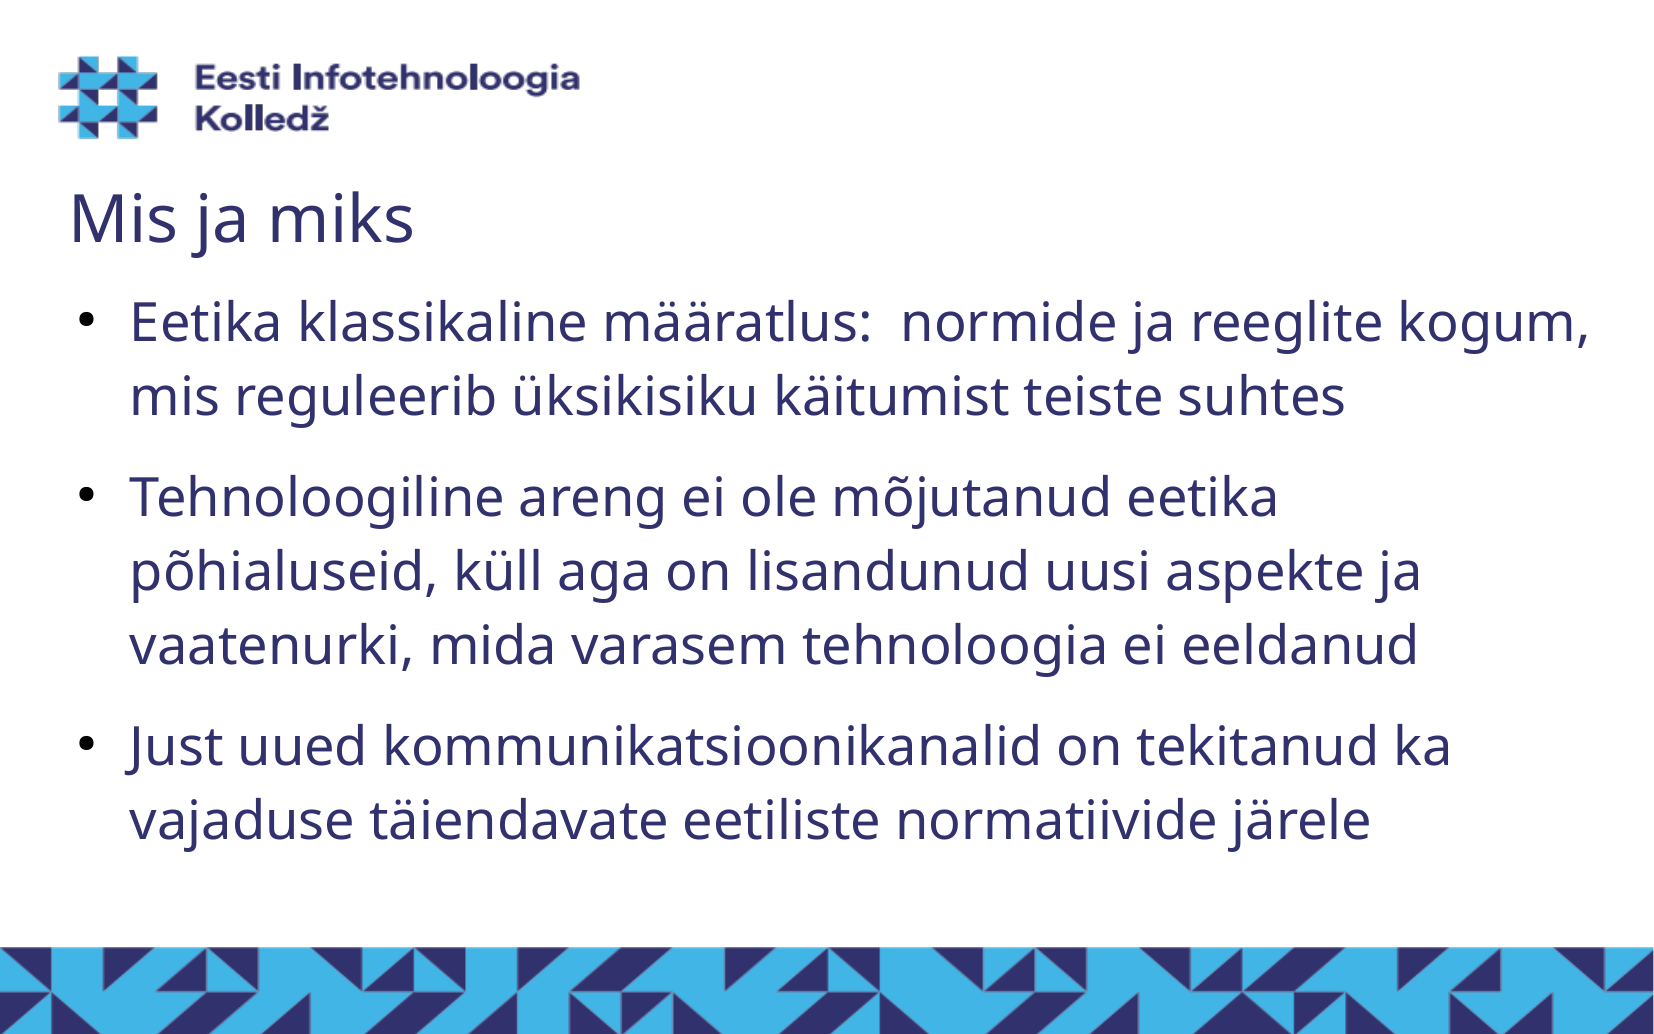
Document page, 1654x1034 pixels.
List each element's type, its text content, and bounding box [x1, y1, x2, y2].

title Mis ja miks [68, 147, 1536, 283]
list Eetika klassikaline määratlus: normide ja reeglite kogum, mis reguleerib üksikisiku käitumist teiste suhtes Tehnoloogiline areng ei ole mõjutanud eetika põhialuseid, küll aga on lisandunud uusi aspekte ja vaatenurki, mida varasem tehnoloogia ei eeldanud Just uued kommunikatsioonikanalid on tekitanud ka vajaduse täiendavate eetiliste normatiivide järele [59, 283, 1595, 936]
